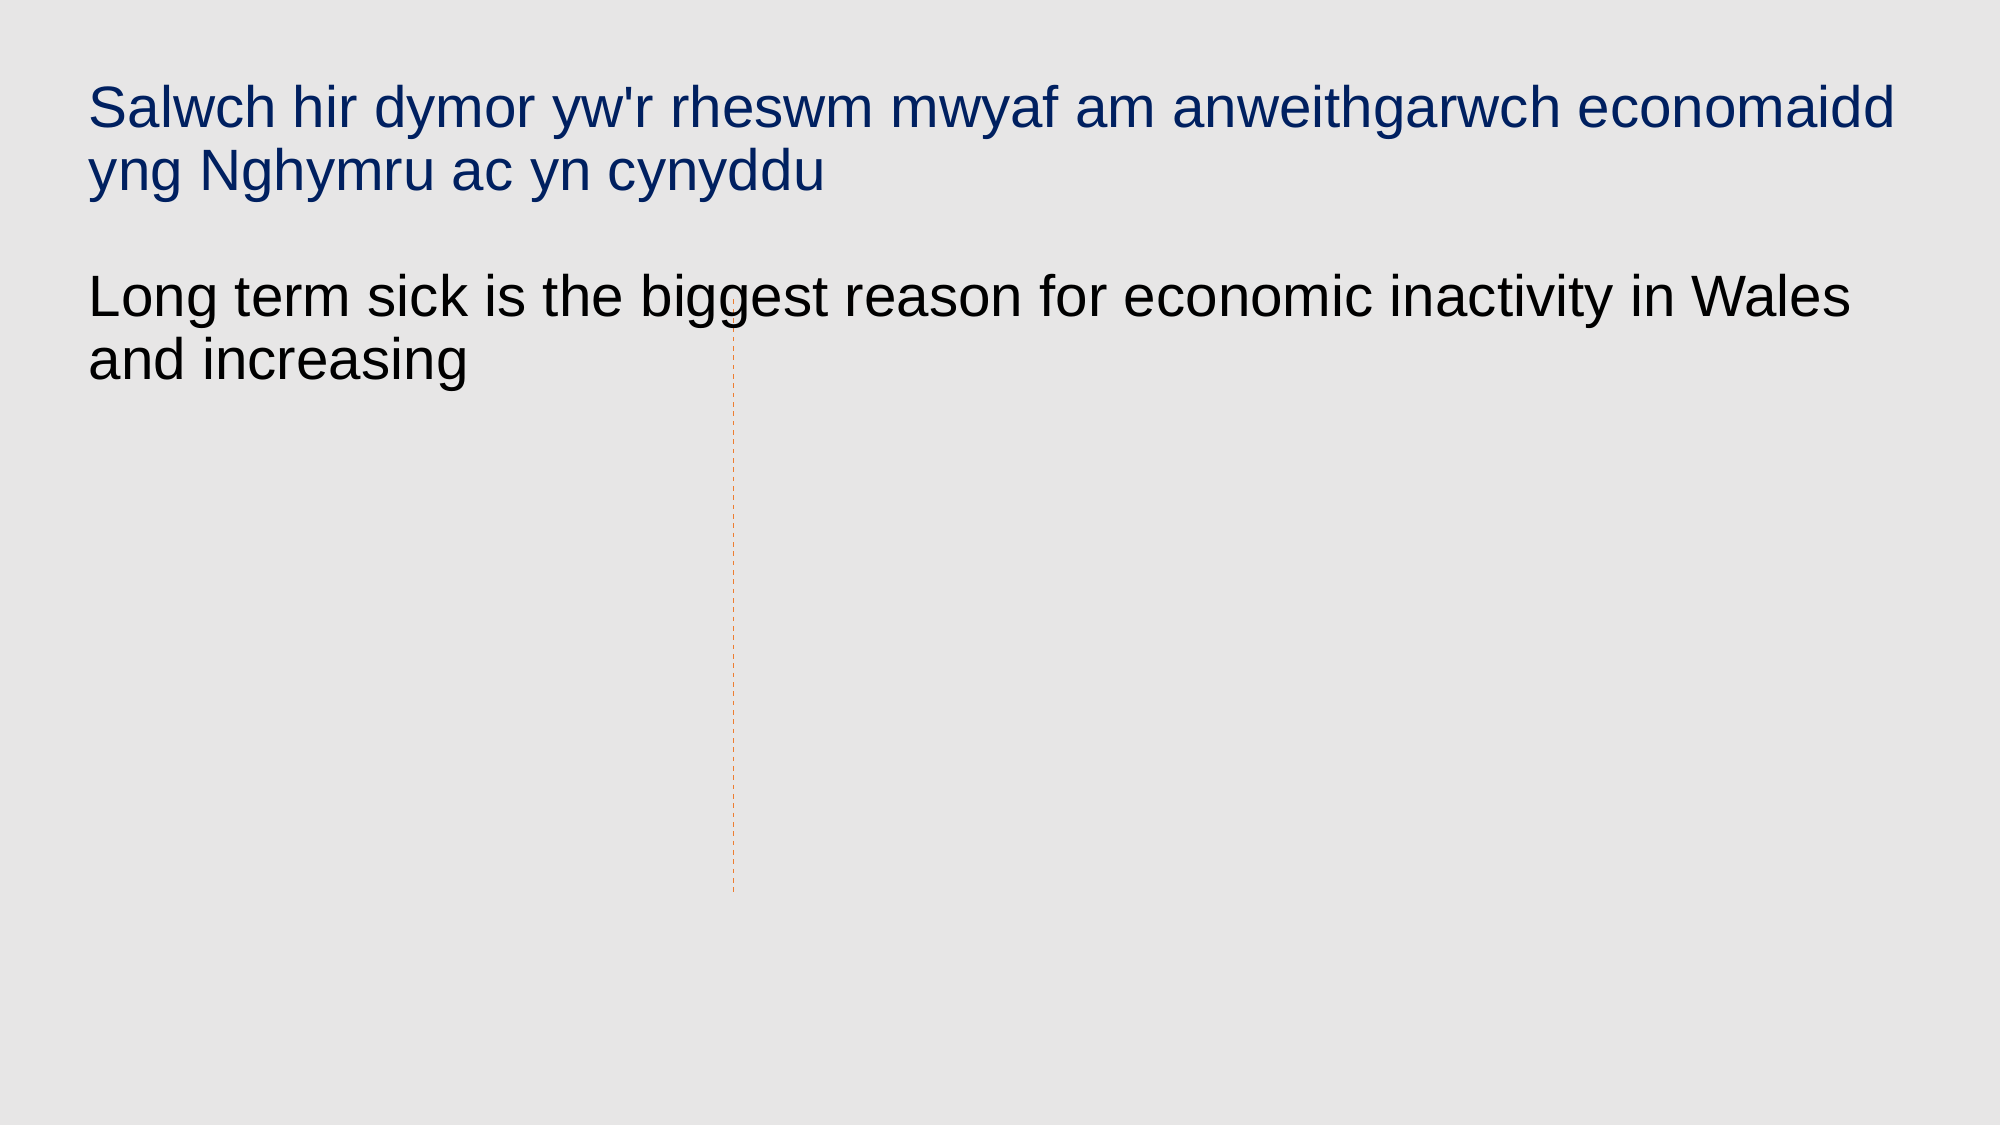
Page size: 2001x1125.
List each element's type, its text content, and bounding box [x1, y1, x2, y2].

chart [137, 323, 1863, 1090]
title Salwch hir dymor yw'r rheswm mwyaf am anweithgarwch economaidd yng Nghymru ac yn cynyddu Long term sick is the biggest reason for economic inactivity in Wales and increasing [73, 70, 1927, 288]
